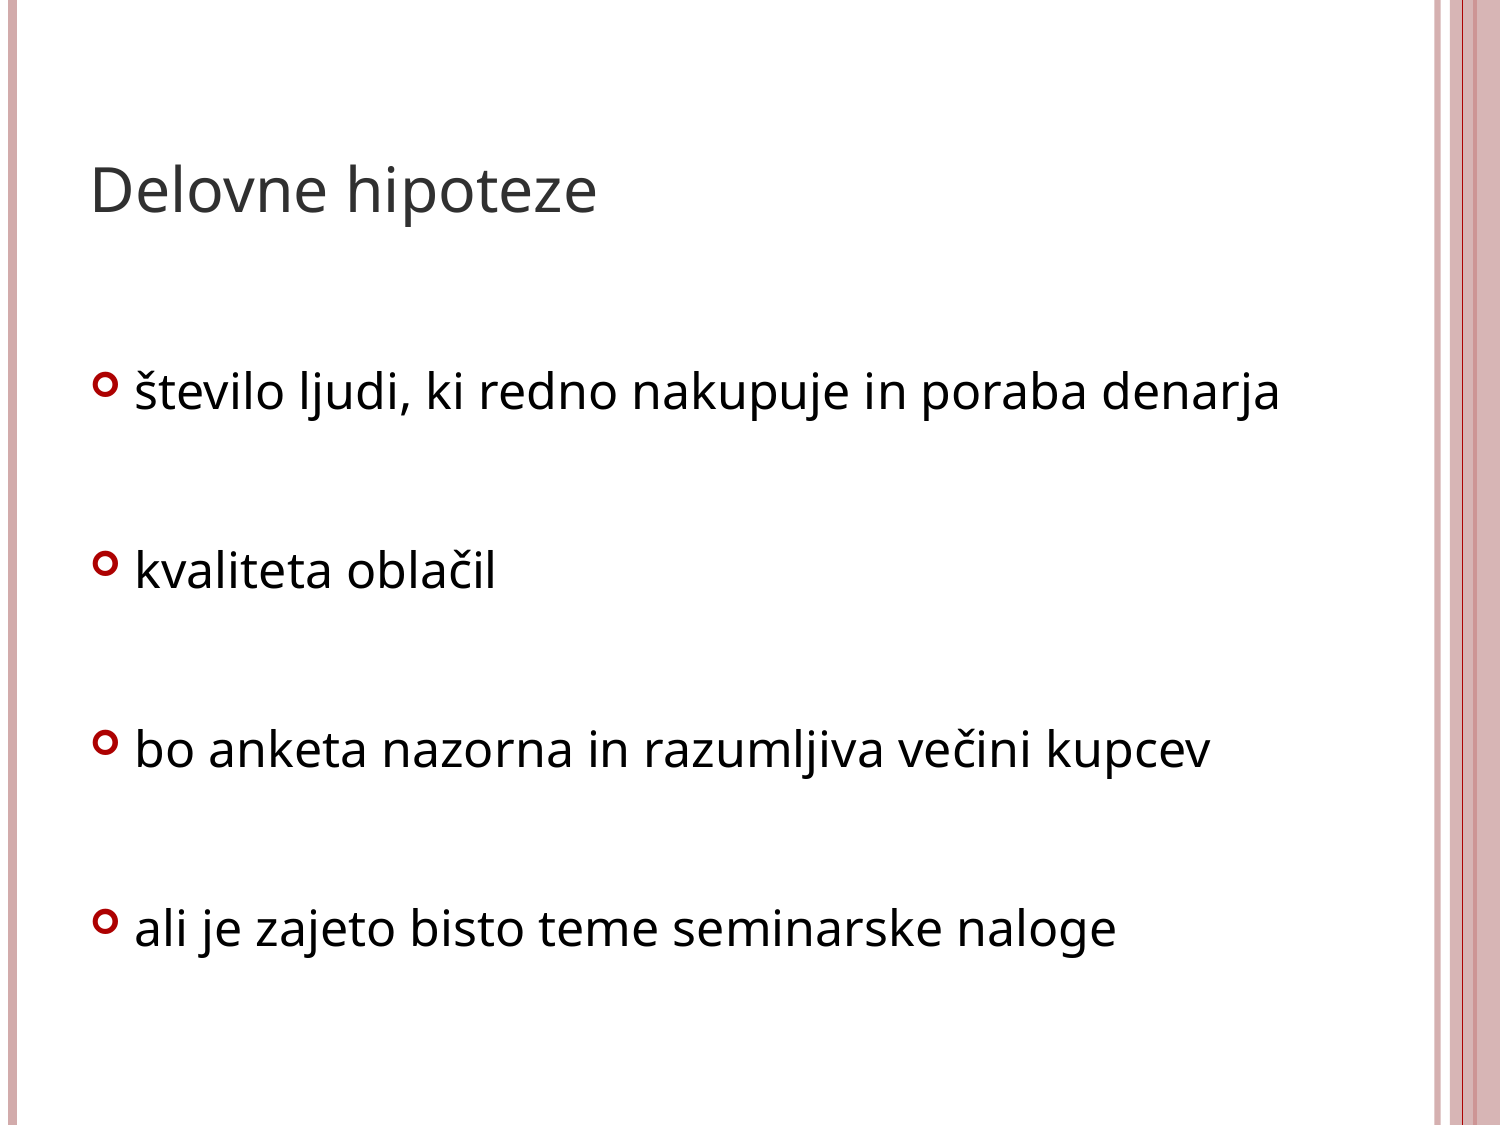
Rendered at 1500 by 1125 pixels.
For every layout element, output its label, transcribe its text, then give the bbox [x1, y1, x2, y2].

title Delovne hipoteze [75, 45, 1300, 233]
list število ljudi, ki redno nakupuje in poraba denarja kvaliteta oblačil bo anketa nazorna in razumljiva večini kupcev ali je zajeto bisto teme seminarske naloge [75, 262, 1300, 1062]
